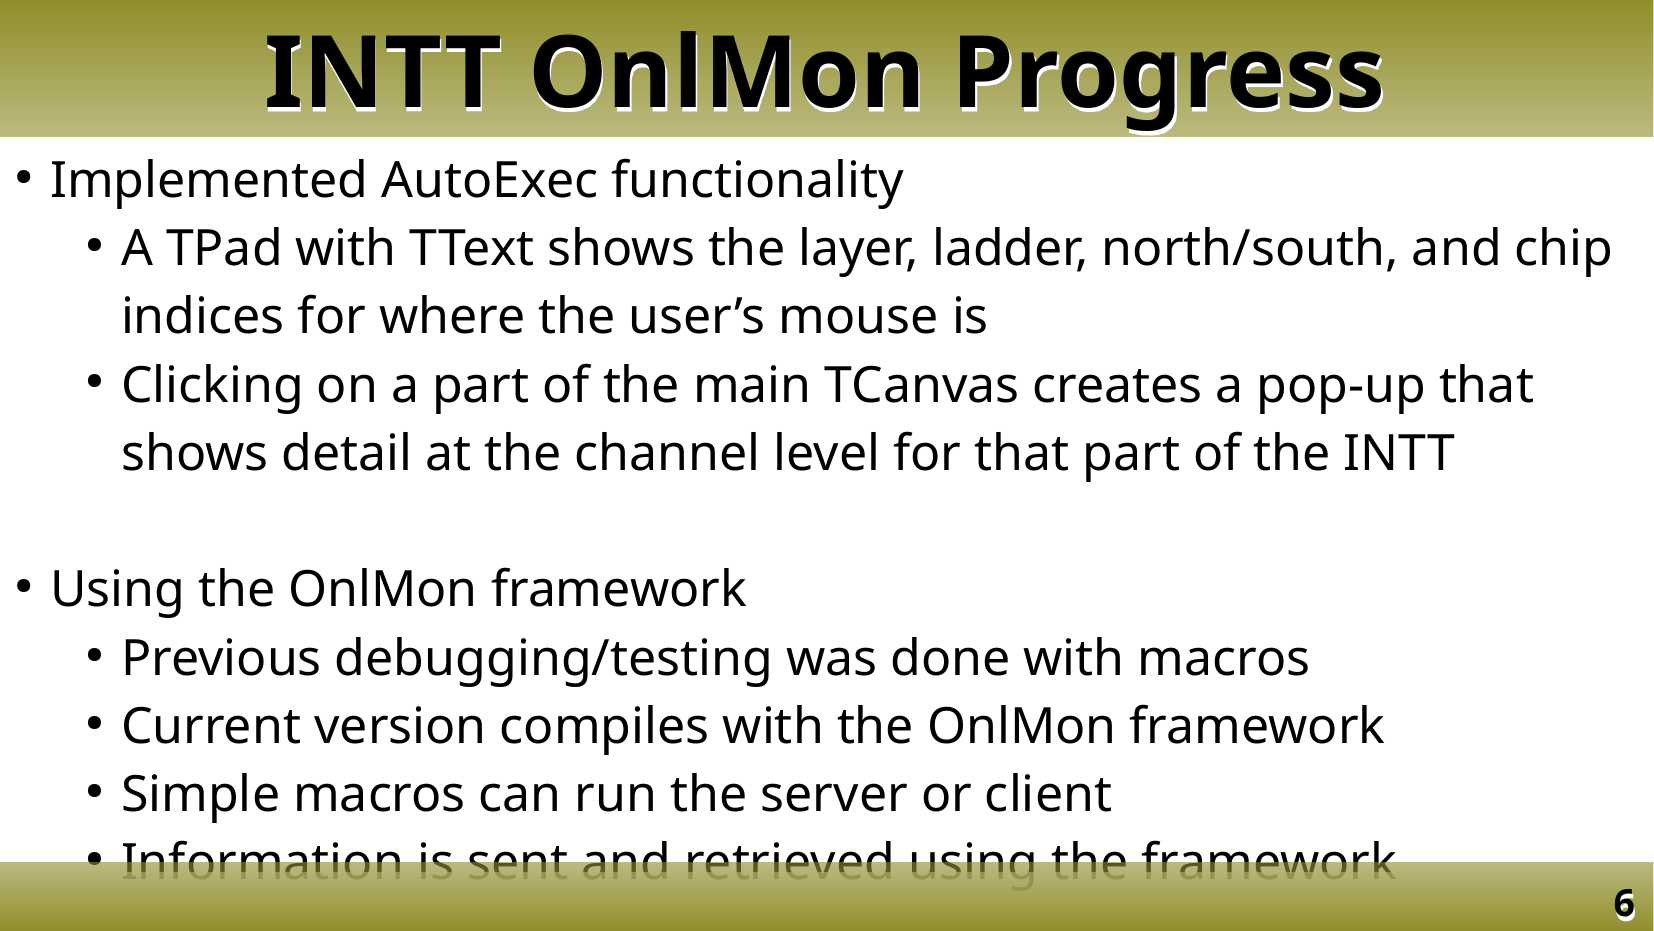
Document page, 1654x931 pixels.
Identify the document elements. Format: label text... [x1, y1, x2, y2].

text_box 6 [825, 864, 1651, 931]
text_box [0, 862, 1654, 931]
text_box INTT OnlMon Progress [0, 0, 1651, 136]
text_box Implemented AutoExec functionality A TPad with TText shows the layer, ladder, north/south, and chip indices for where the user’s mouse is Clicking on a part of the main TCanvas creates a pop-up that shows detail at the channel level for that part of the INTT Using the OnlMon framework Previous debugging/testing was done with macros Current version compiles with the OnlMon framework Simple macros can run the server or client Information is sent and retrieved using the framework [0, 136, 1654, 862]
